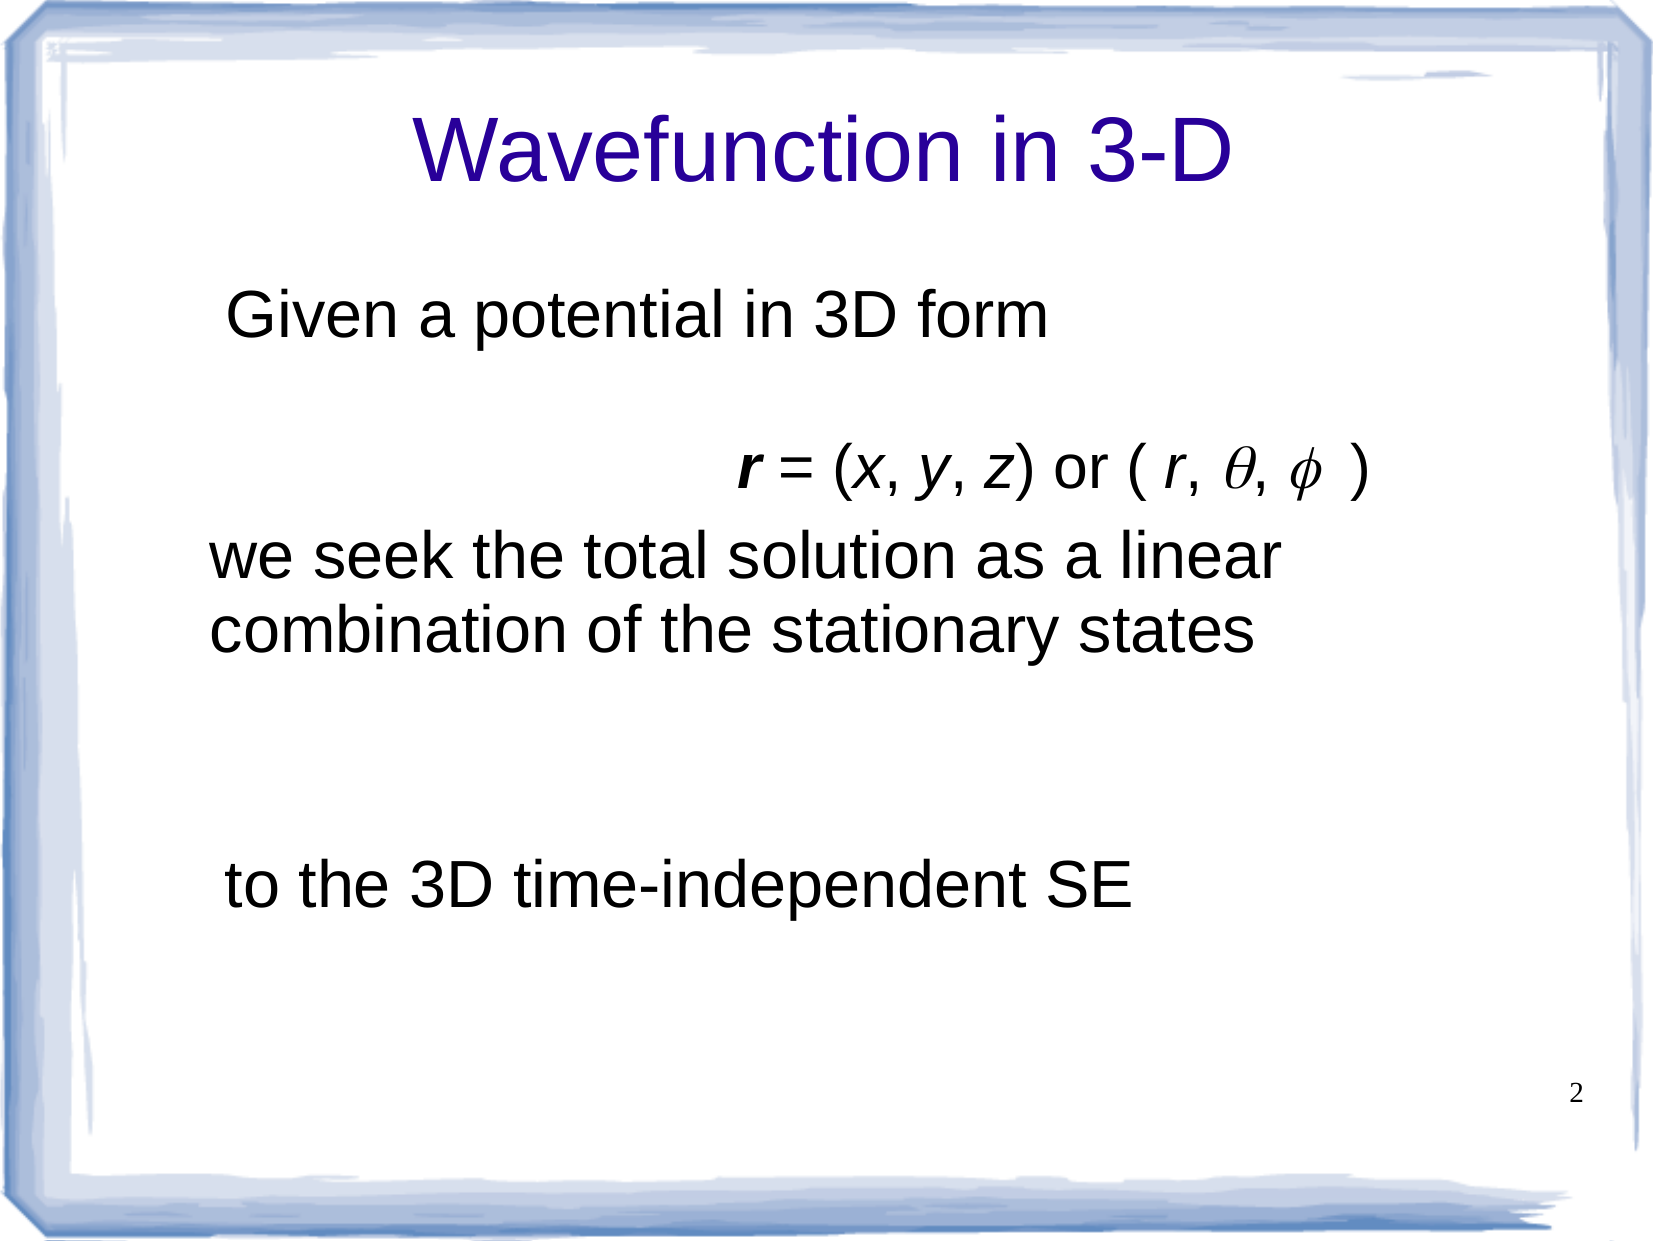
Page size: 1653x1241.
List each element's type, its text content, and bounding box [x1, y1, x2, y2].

text_box to the 3D time-independent SE [210, 840, 1486, 931]
title Wavefunction in 3-D [82, 49, 1567, 253]
text_box Given a potential in 3D form [210, 270, 1081, 361]
picture [0, 0, 1653, 1241]
text_box r = (x, y, z) or ( r, q, f ) [705, 425, 1456, 511]
text_box we seek the total solution as a linear combination of the stationary states [195, 511, 1471, 676]
